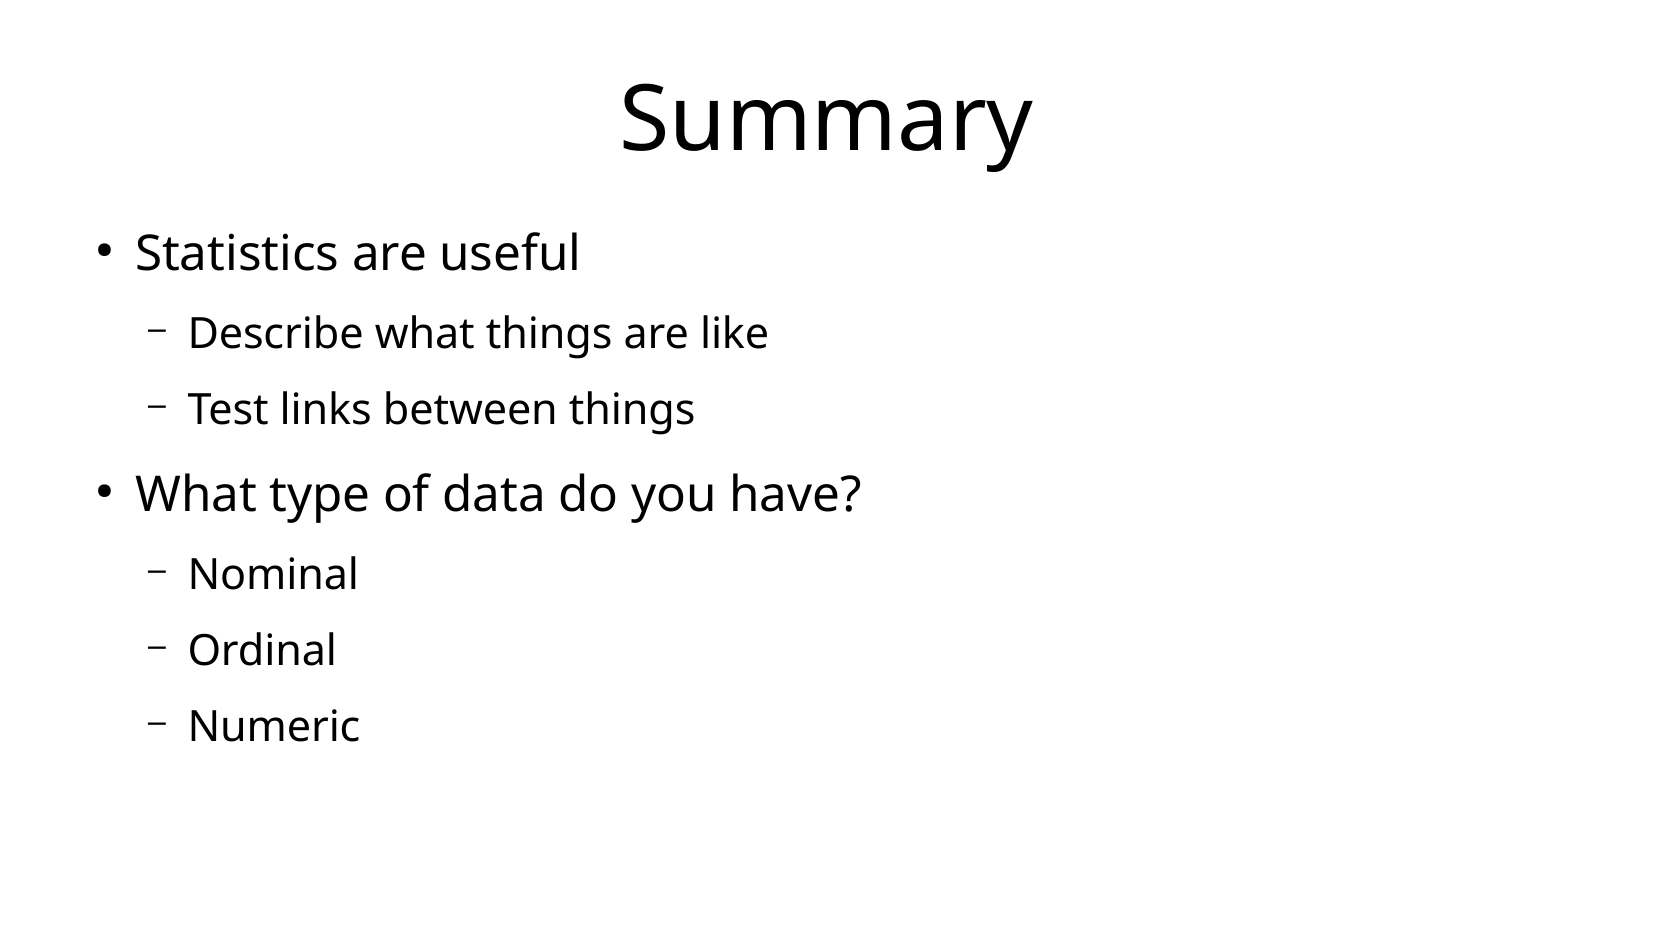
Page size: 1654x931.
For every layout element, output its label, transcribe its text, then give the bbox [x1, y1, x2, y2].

title Summary [82, 37, 1571, 193]
list Statistics are useful Describe what things are like Test links between things What type of data do you have? Nominal Ordinal Numeric [82, 217, 1571, 758]
